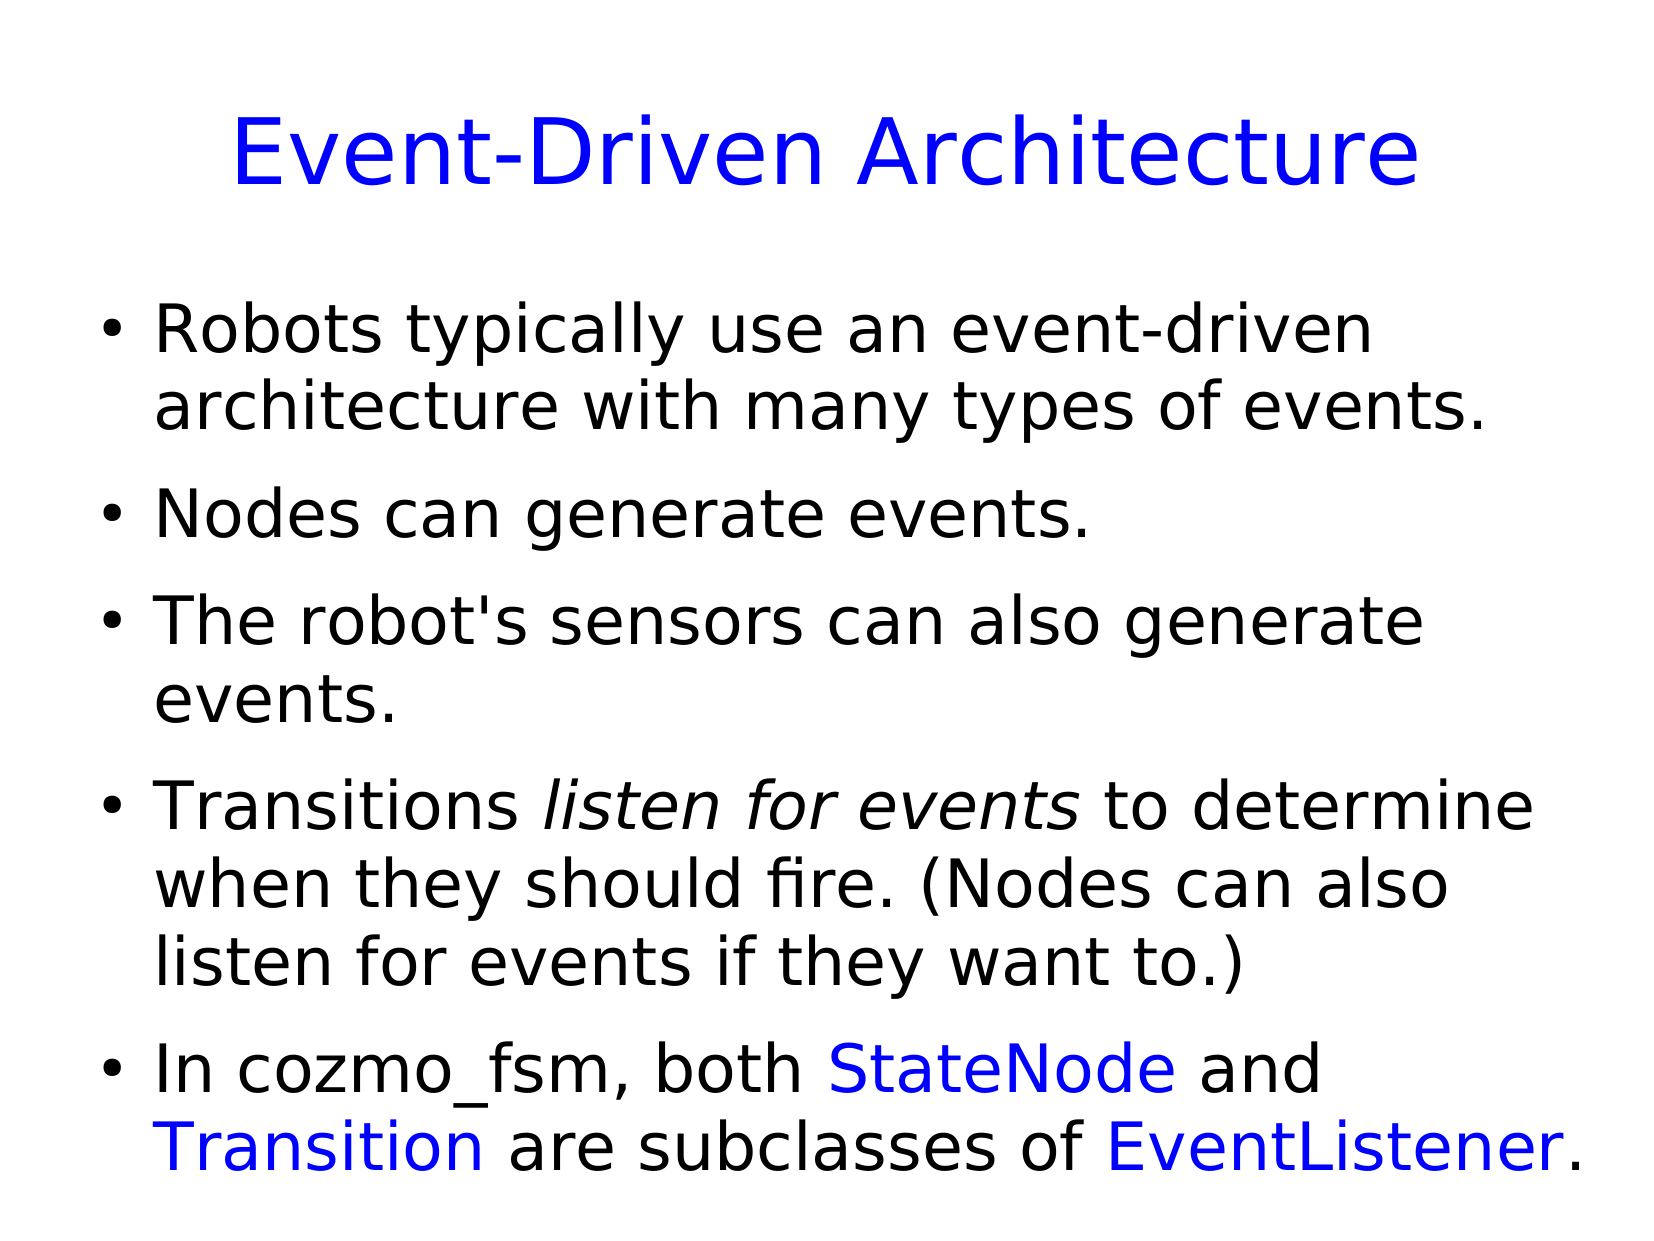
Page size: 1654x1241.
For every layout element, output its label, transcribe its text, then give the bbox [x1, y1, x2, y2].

list Robots typically use an event-driven architecture with many types of events. Nodes can generate events. The robot's sensors can also generate events. Transitions listen for events to determine when they should fire. (Nodes can also listen for events if they want to.) In cozmo_fsm, both StateNode and Transition are subclasses of EventListener. [82, 290, 1606, 1241]
title Event-Driven Architecture [82, 49, 1571, 257]
